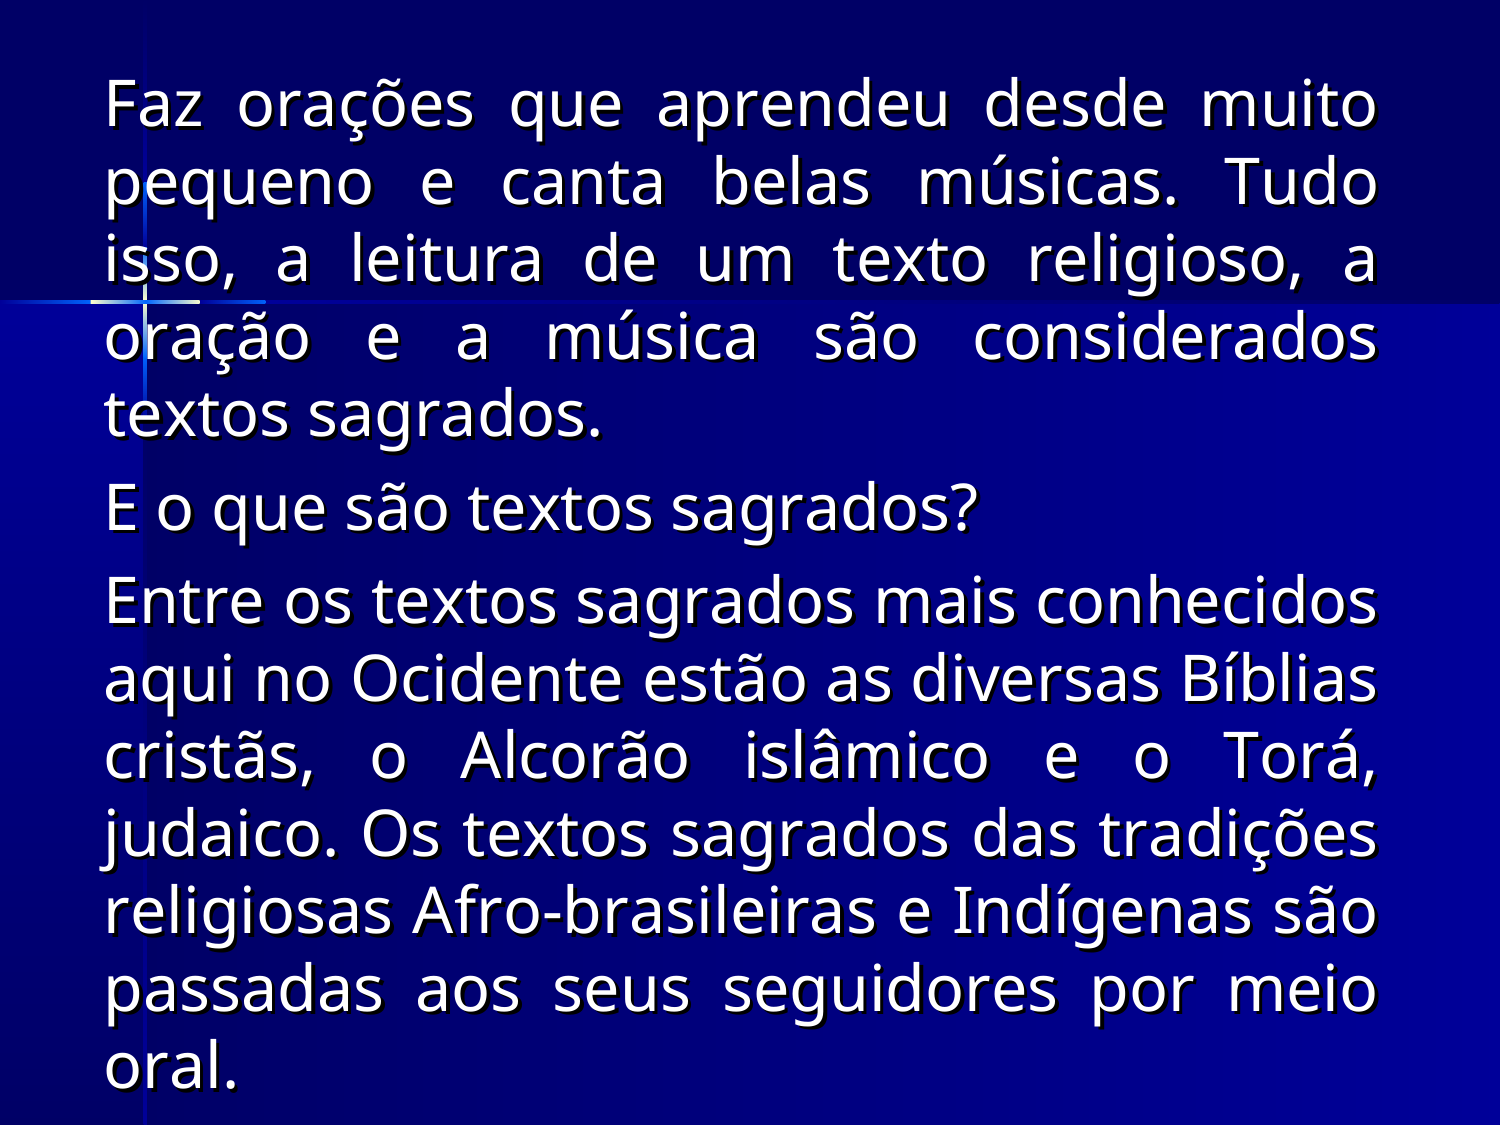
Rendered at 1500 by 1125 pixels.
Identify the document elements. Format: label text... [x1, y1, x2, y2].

text_box Faz orações que aprendeu desde muito pequeno e canta belas músicas. Tudo isso, a leitura de um texto religioso, a oração e a música são considerados textos sagrados. E o que são textos sagrados? Entre os textos sagrados mais conhecidos aqui no Ocidente estão as diversas Bíblias cristãs, o Alcorão islâmico e o Torá, judaico. Os textos sagrados das tradições religiosas Afro-brasileiras e Indígenas são passadas aos seus seguidores por meio oral. [88, 54, 1395, 1125]
